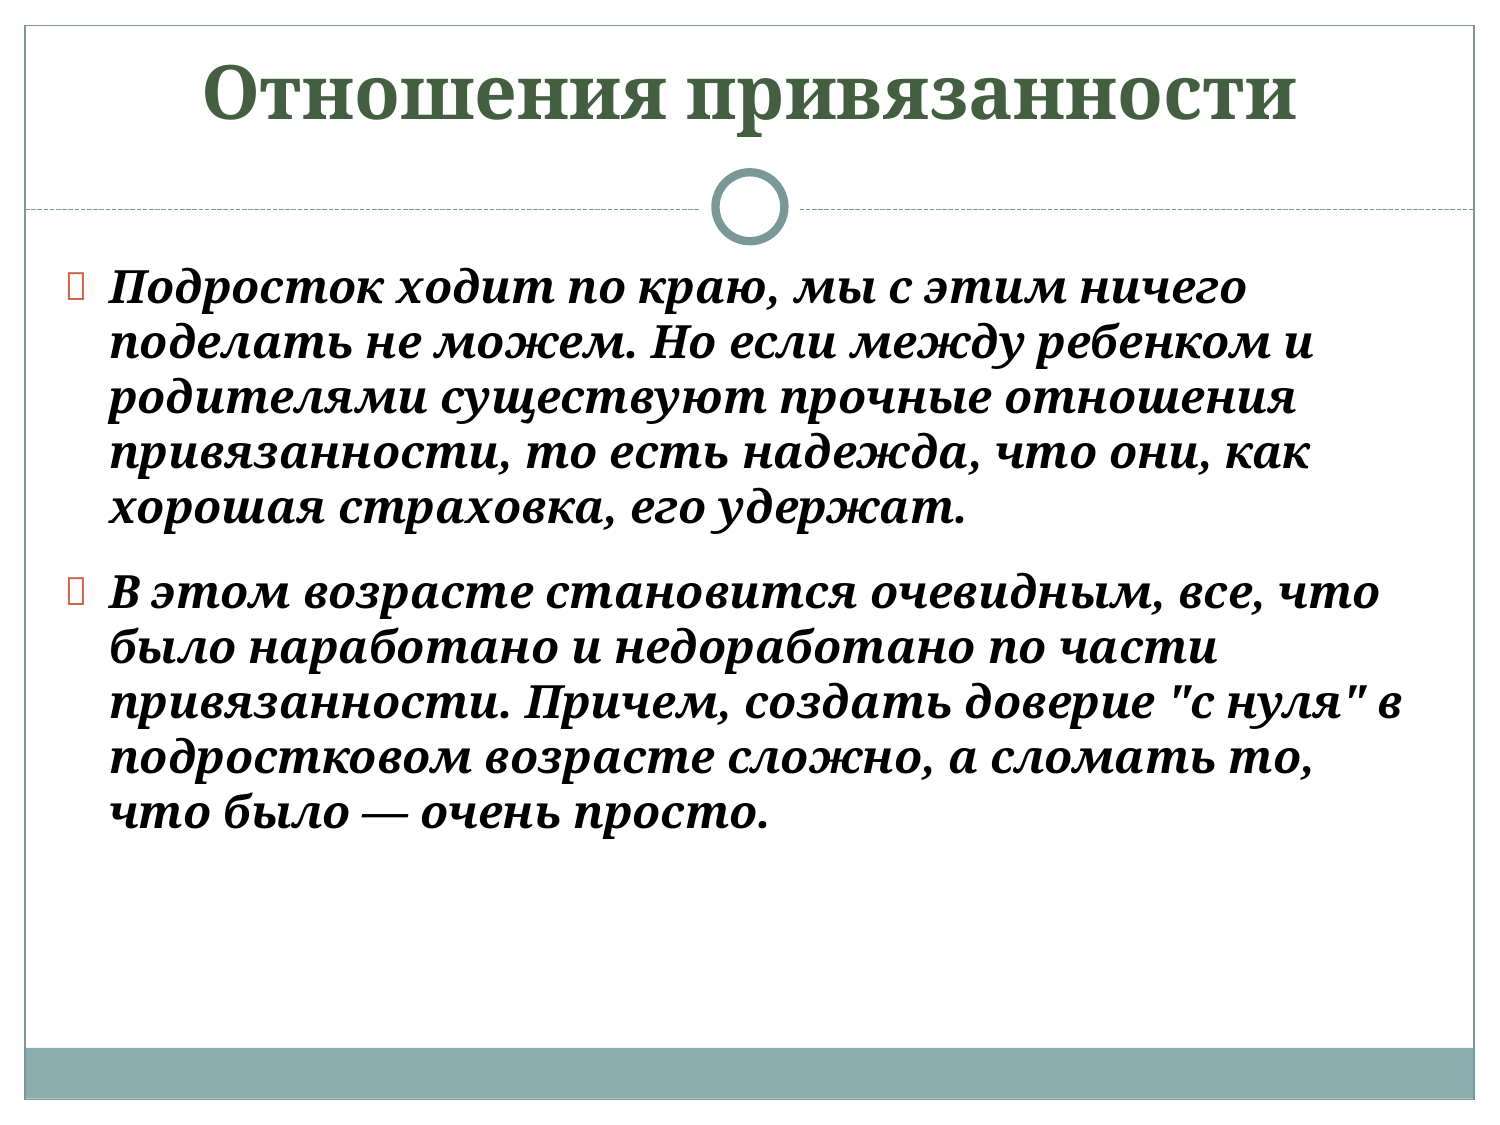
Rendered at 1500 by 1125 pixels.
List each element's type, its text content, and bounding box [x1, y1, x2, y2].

title Отношения привязанности [49, 37, 1450, 162]
list Подросток ходит по краю, мы с этим ничего поделать не можем. Но если между ребенком и родителями существуют прочные отношения привязанности, то есть надежда, что они, как хорошая страховка, его удержат. В этом возрасте становится очевидным, все, что было наработано и недоработано по части привязанности. Причем, создать доверие "с нуля" в подростковом возрасте сложно, а сломать то, что было — очень просто. [49, 250, 1445, 1043]
